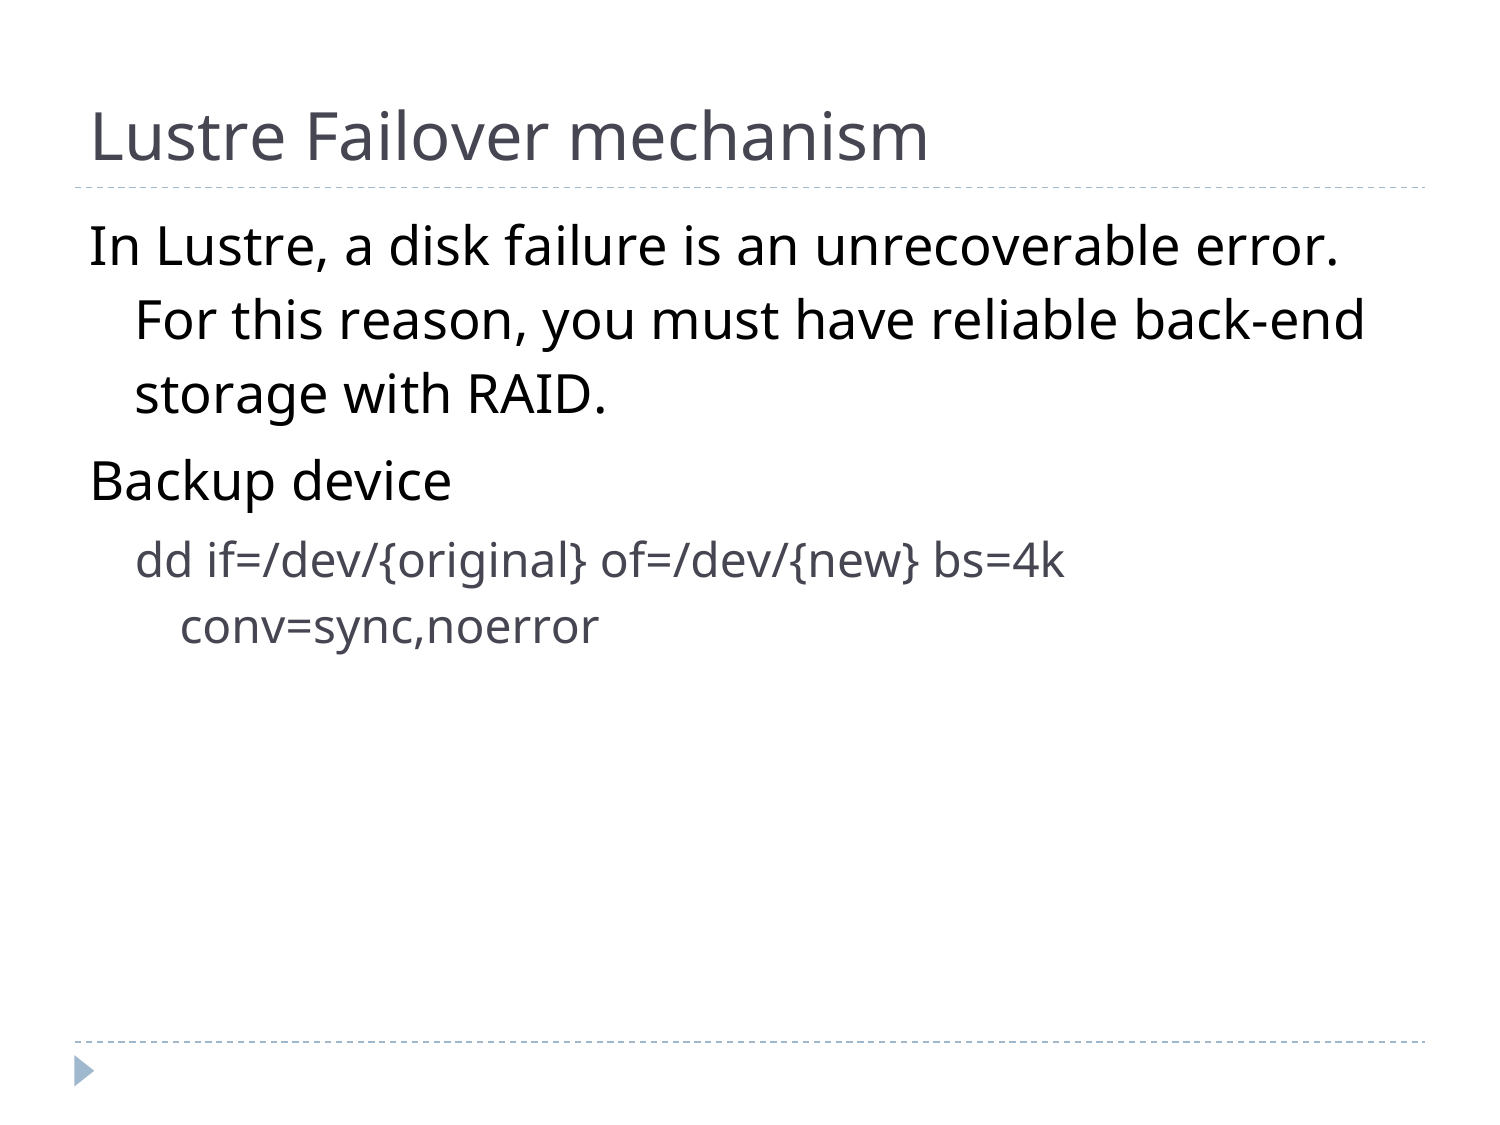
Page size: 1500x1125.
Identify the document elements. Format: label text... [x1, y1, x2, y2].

title Lustre Failover mechanism [75, 24, 1426, 188]
list In Lustre, a disk failure is an unrecoverable error. For this reason, you must have reliable back-end storage with RAID. Backup device dd if=/dev/{original} of=/dev/{new} bs=4k conv=sync,noerror [75, 200, 1426, 1010]
